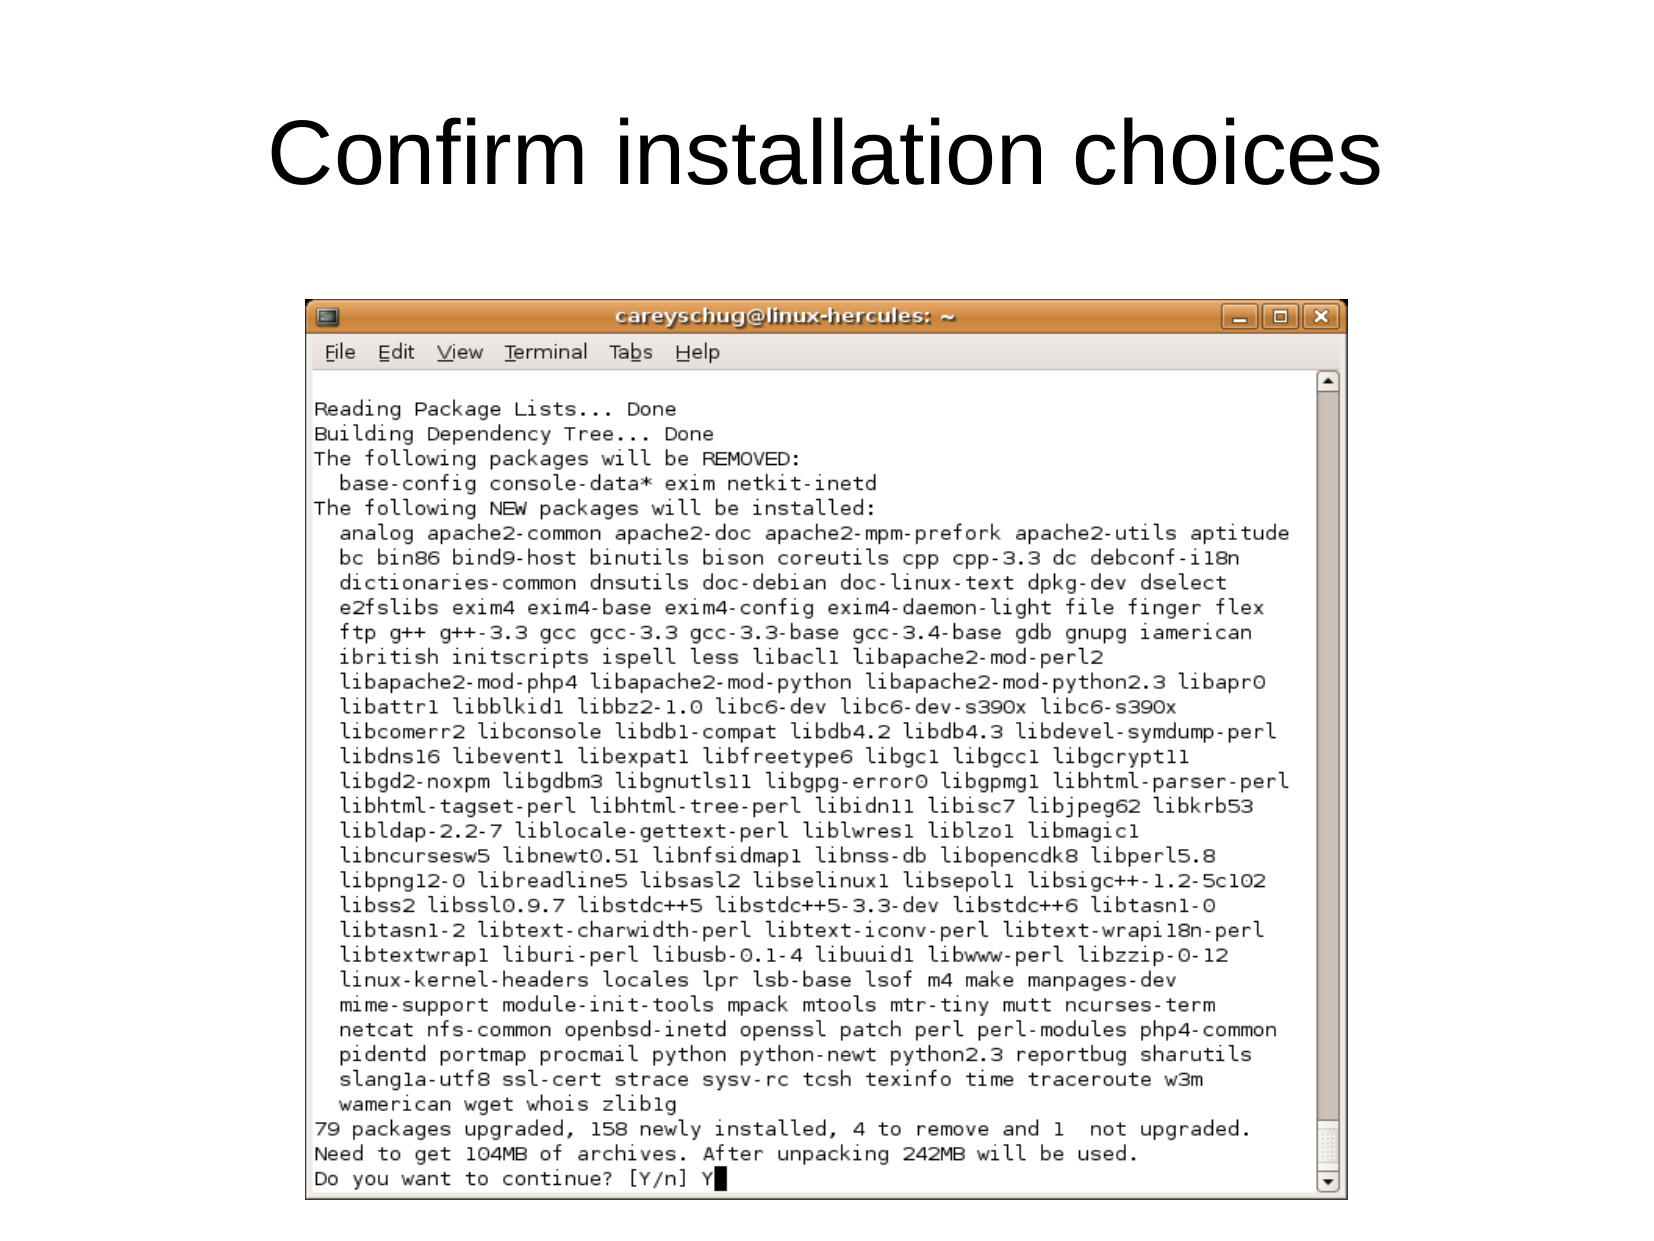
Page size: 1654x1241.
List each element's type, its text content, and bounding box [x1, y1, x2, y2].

picture [305, 299, 1348, 1201]
title Confirm installation choices [82, 49, 1571, 257]
